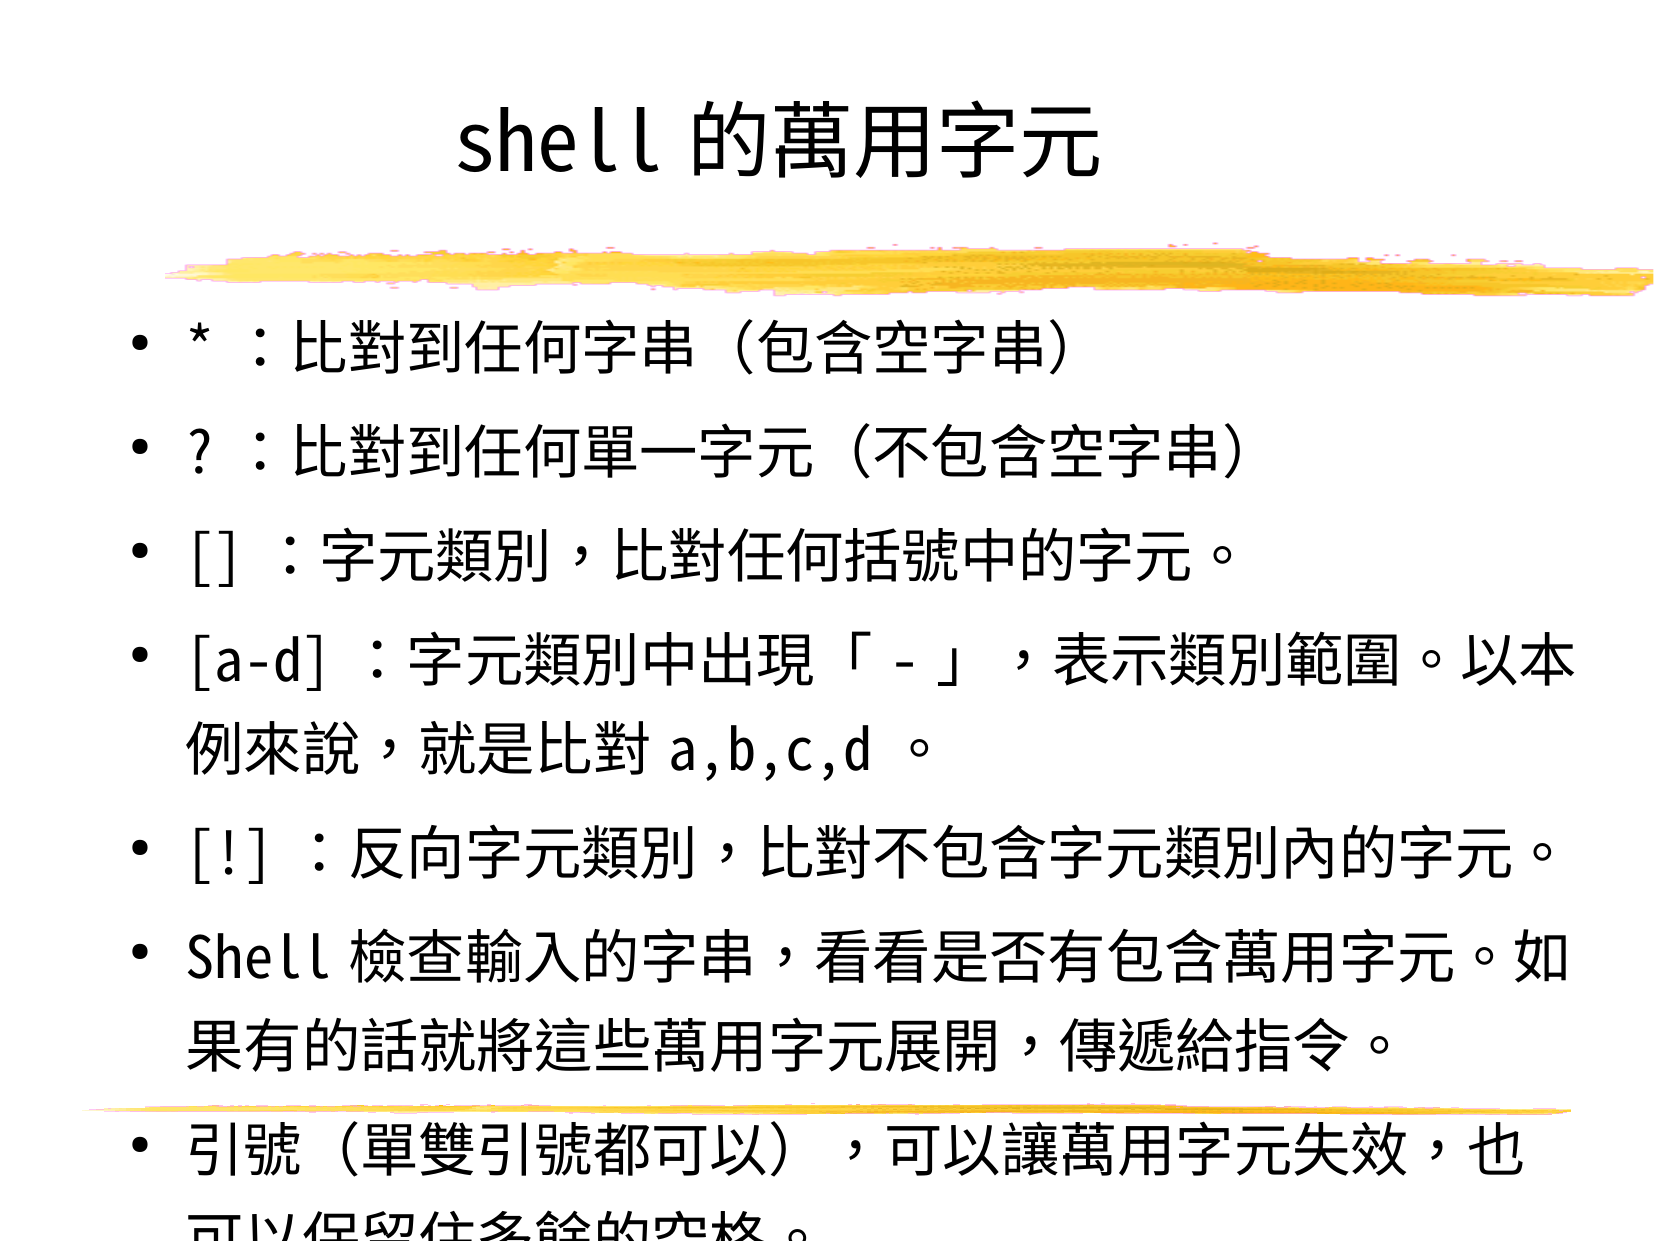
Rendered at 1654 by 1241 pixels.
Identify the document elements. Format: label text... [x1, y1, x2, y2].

picture [165, 237, 1654, 308]
title shell的萬用字元 [76, 28, 1482, 236]
list *：比對到任何字串（包含空字串） ?：比對到任何單一字元（不包含空字串） []：字元類別，比對任何括號中的字元。 [a-d]：字元類別中出現「-」，表示類別範圍。以本例來說，就是比對a,b,c,d。 [!]：反向字元類別，比對不包含字元類別內的字元。 Shell檢查輸入的字串，看看是否有包含萬用字元。如果有的話就將這些萬用字元展開，傳遞給指令。 引號（單雙引號都可以），可以讓萬用字元失效，也可以保留住多餘的空格。 [129, 297, 1583, 1170]
picture [82, 1102, 129, 1117]
